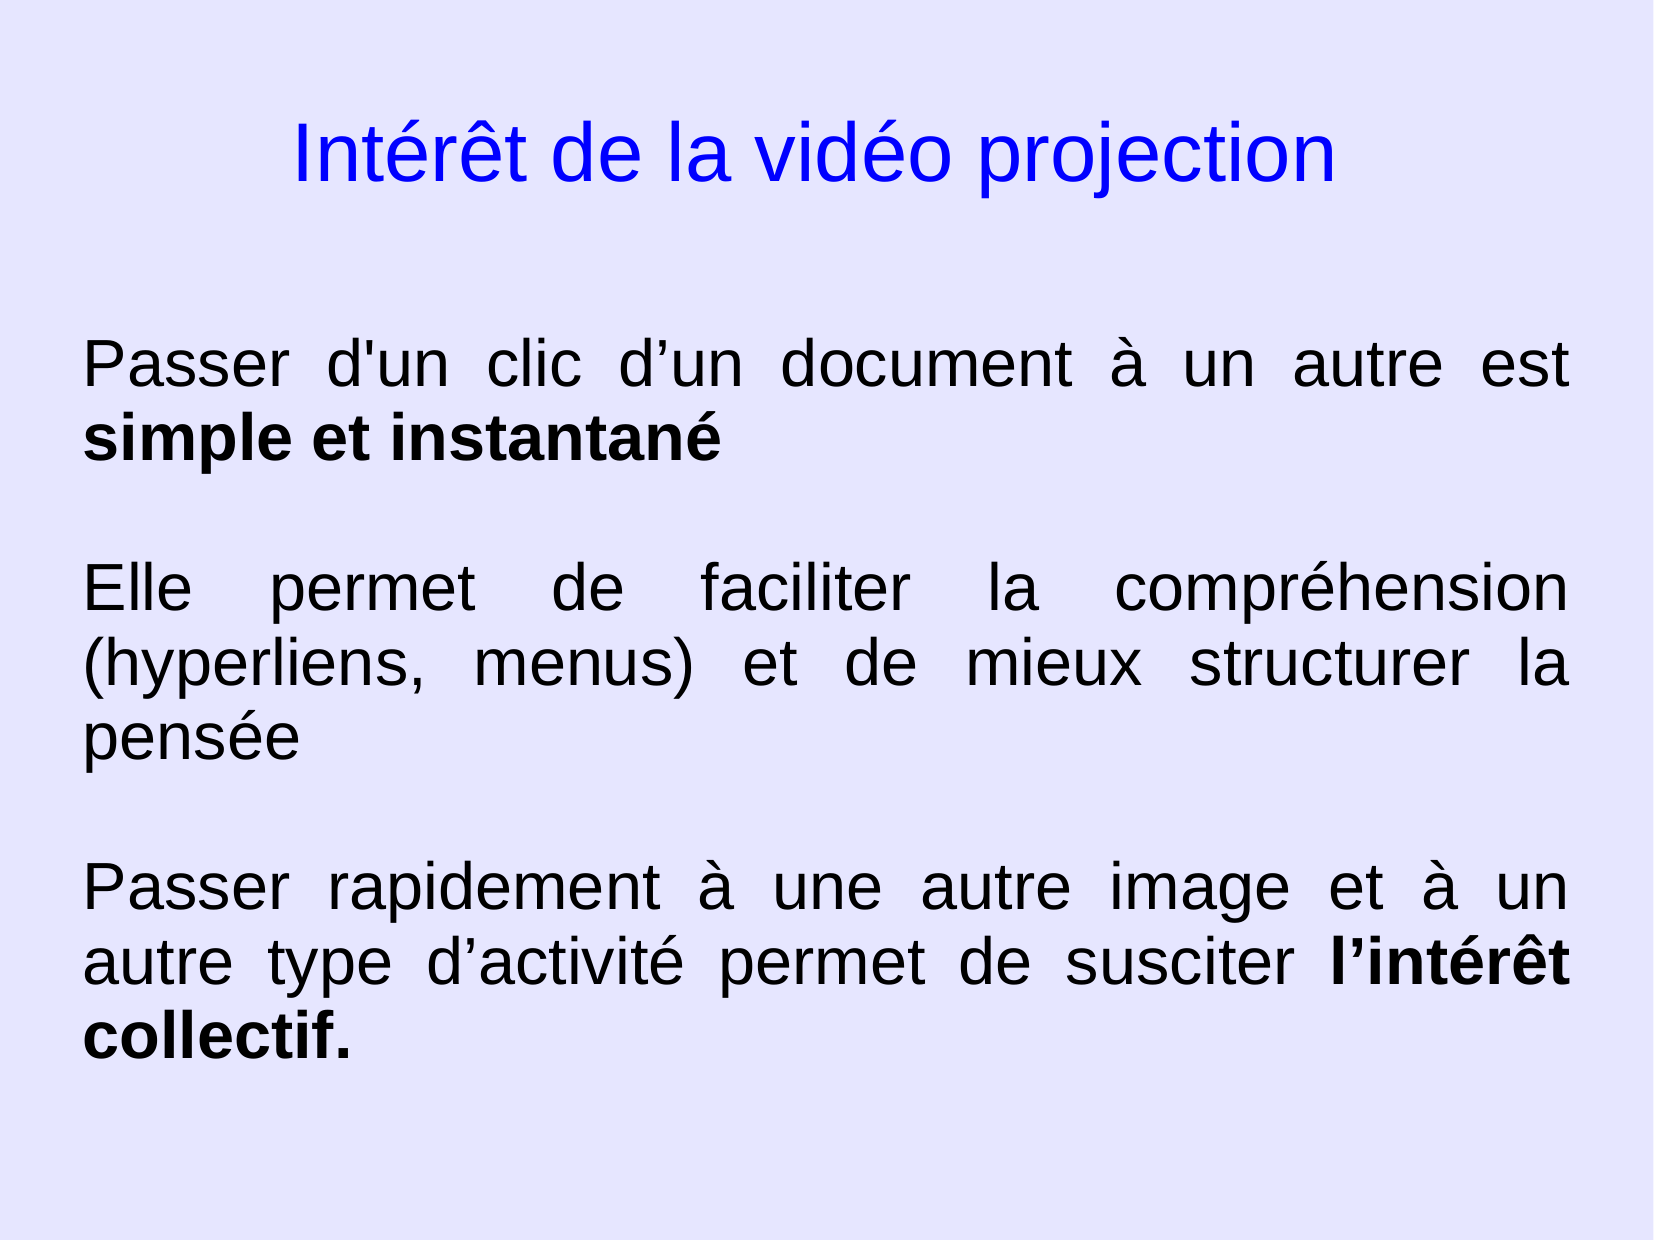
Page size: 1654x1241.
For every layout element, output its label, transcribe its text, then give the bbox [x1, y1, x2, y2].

subtitle Passer d'un clic d’un document à un autre est simple et instantané Elle permet de faciliter la compréhension (hyperliens, menus) et de mieux structurer la pensée Passer rapidement à une autre image et à un autre type d’activité permet de susciter l’intérêt collectif. [82, 297, 1571, 1102]
title Intérêt de la vidéo projection [82, 56, 1571, 250]
